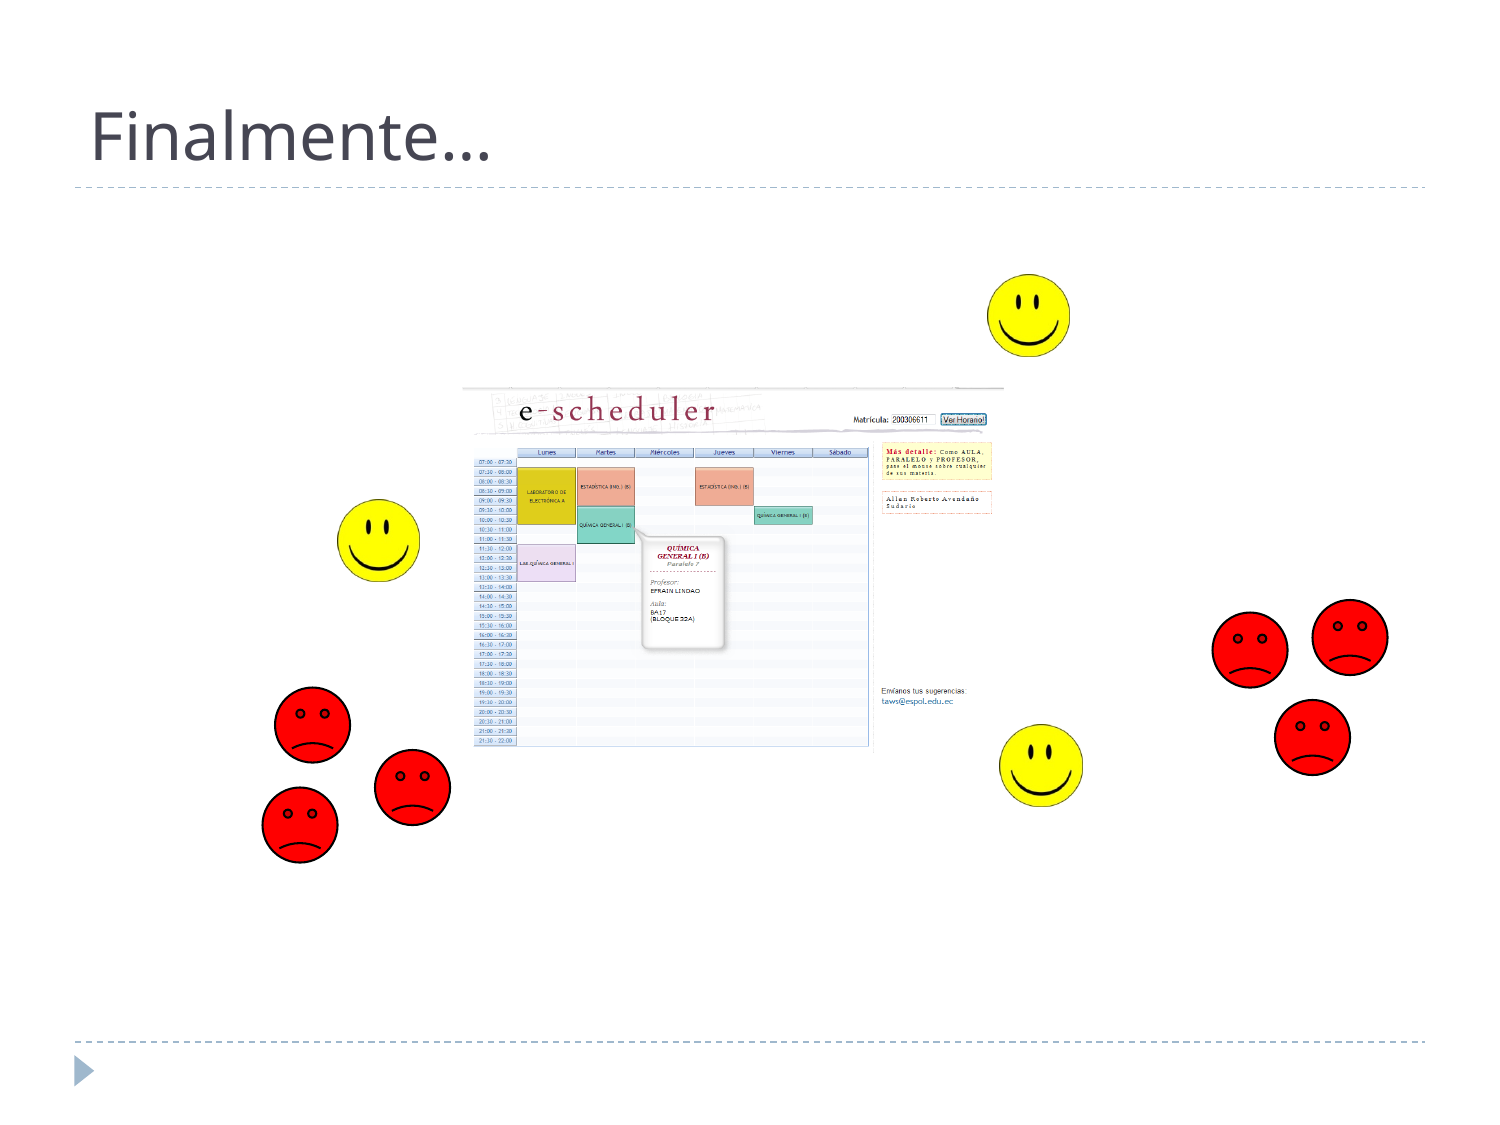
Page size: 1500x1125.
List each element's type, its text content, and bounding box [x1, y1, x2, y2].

picture [987, 274, 1070, 358]
text_box [1312, 600, 1388, 676]
title Finalmente… [75, 24, 1426, 188]
text_box [1212, 612, 1288, 688]
text_box [275, 687, 351, 763]
text_box [337, 500, 420, 583]
picture [462, 387, 1083, 808]
text_box [375, 750, 451, 826]
text_box [1275, 699, 1351, 776]
text_box [262, 787, 338, 863]
